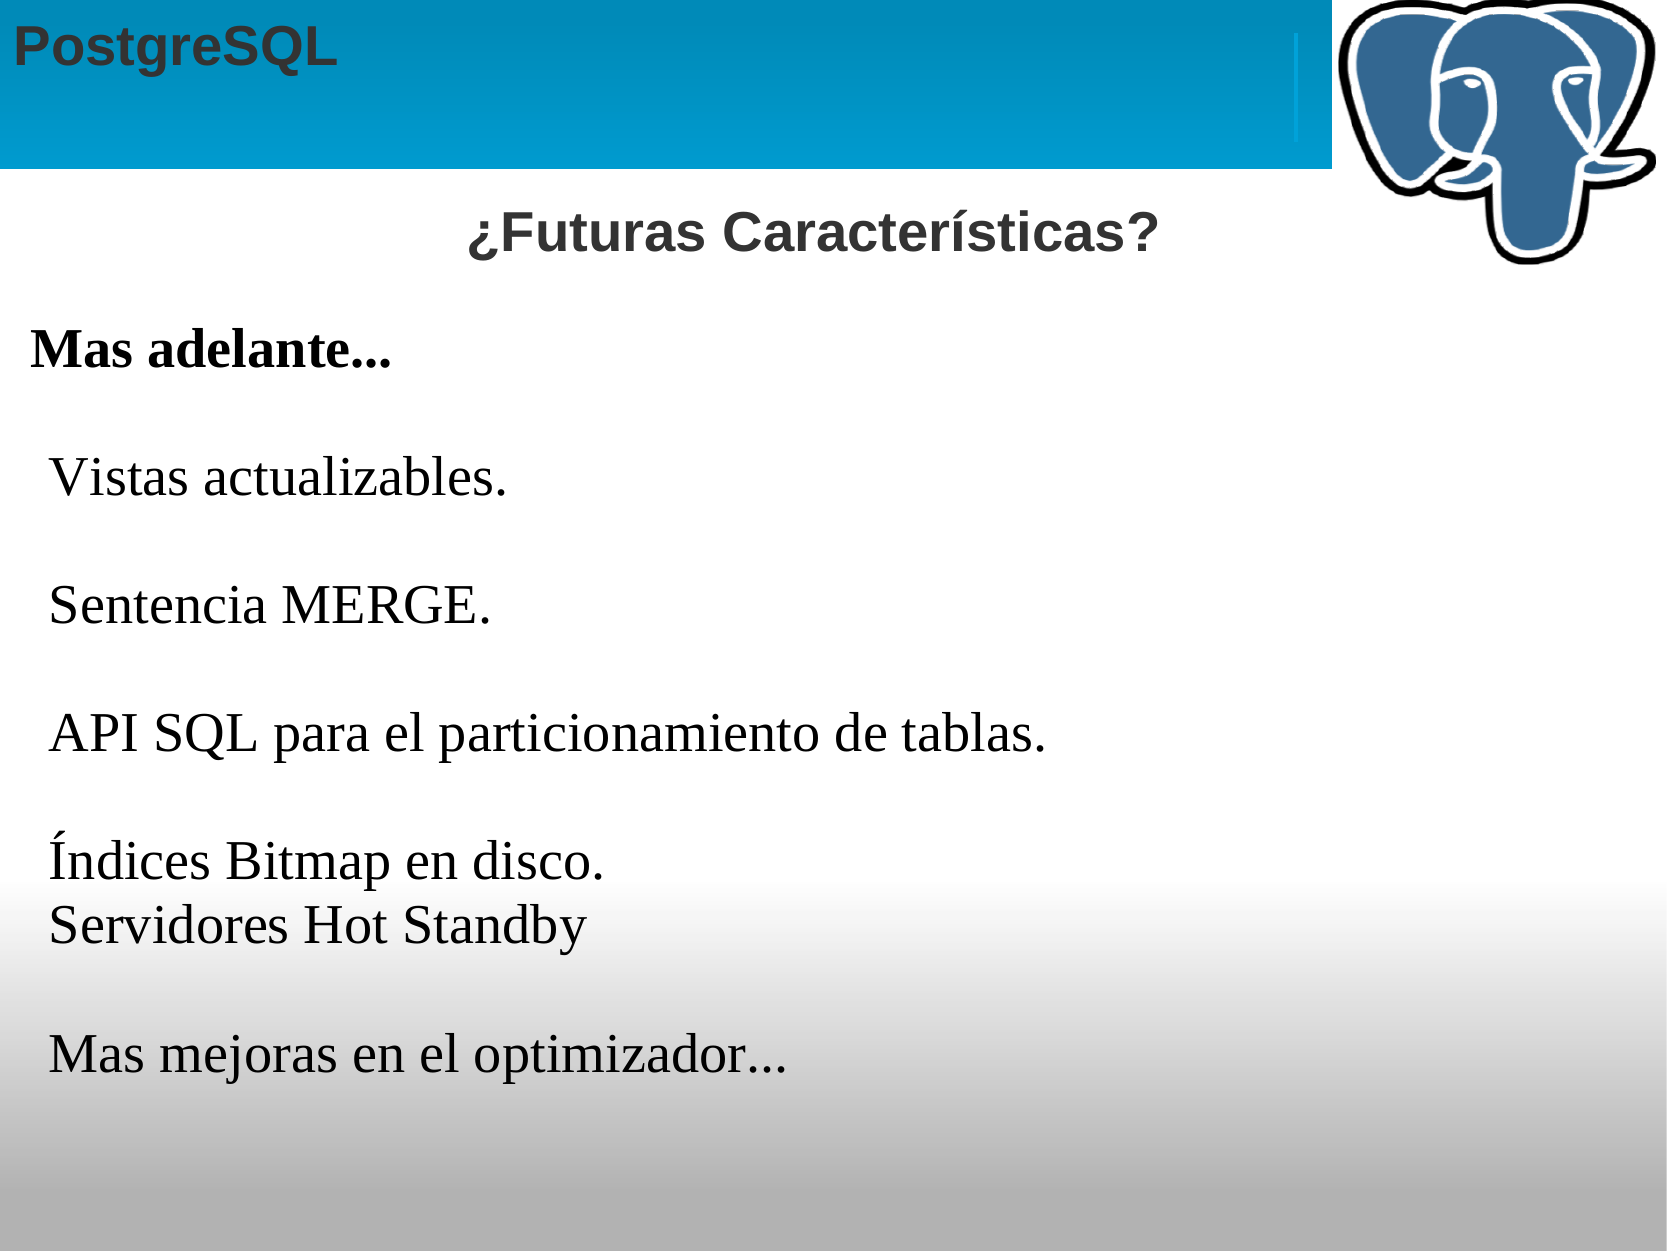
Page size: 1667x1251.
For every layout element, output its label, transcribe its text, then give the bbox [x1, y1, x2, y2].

text_box ¿Futuras Características? [13, 200, 1337, 265]
text_box Mas adelante... Vistas actualizables. Sentencia MERGE. API SQL para el particionamiento de tablas. Índices Bitmap en disco. Servidores Hot Standby Mas mejoras en el optimizador... [30, 316, 1613, 1214]
text_box PostgreSQL [13, 14, 1265, 79]
picture [0, 0, 1667, 1251]
